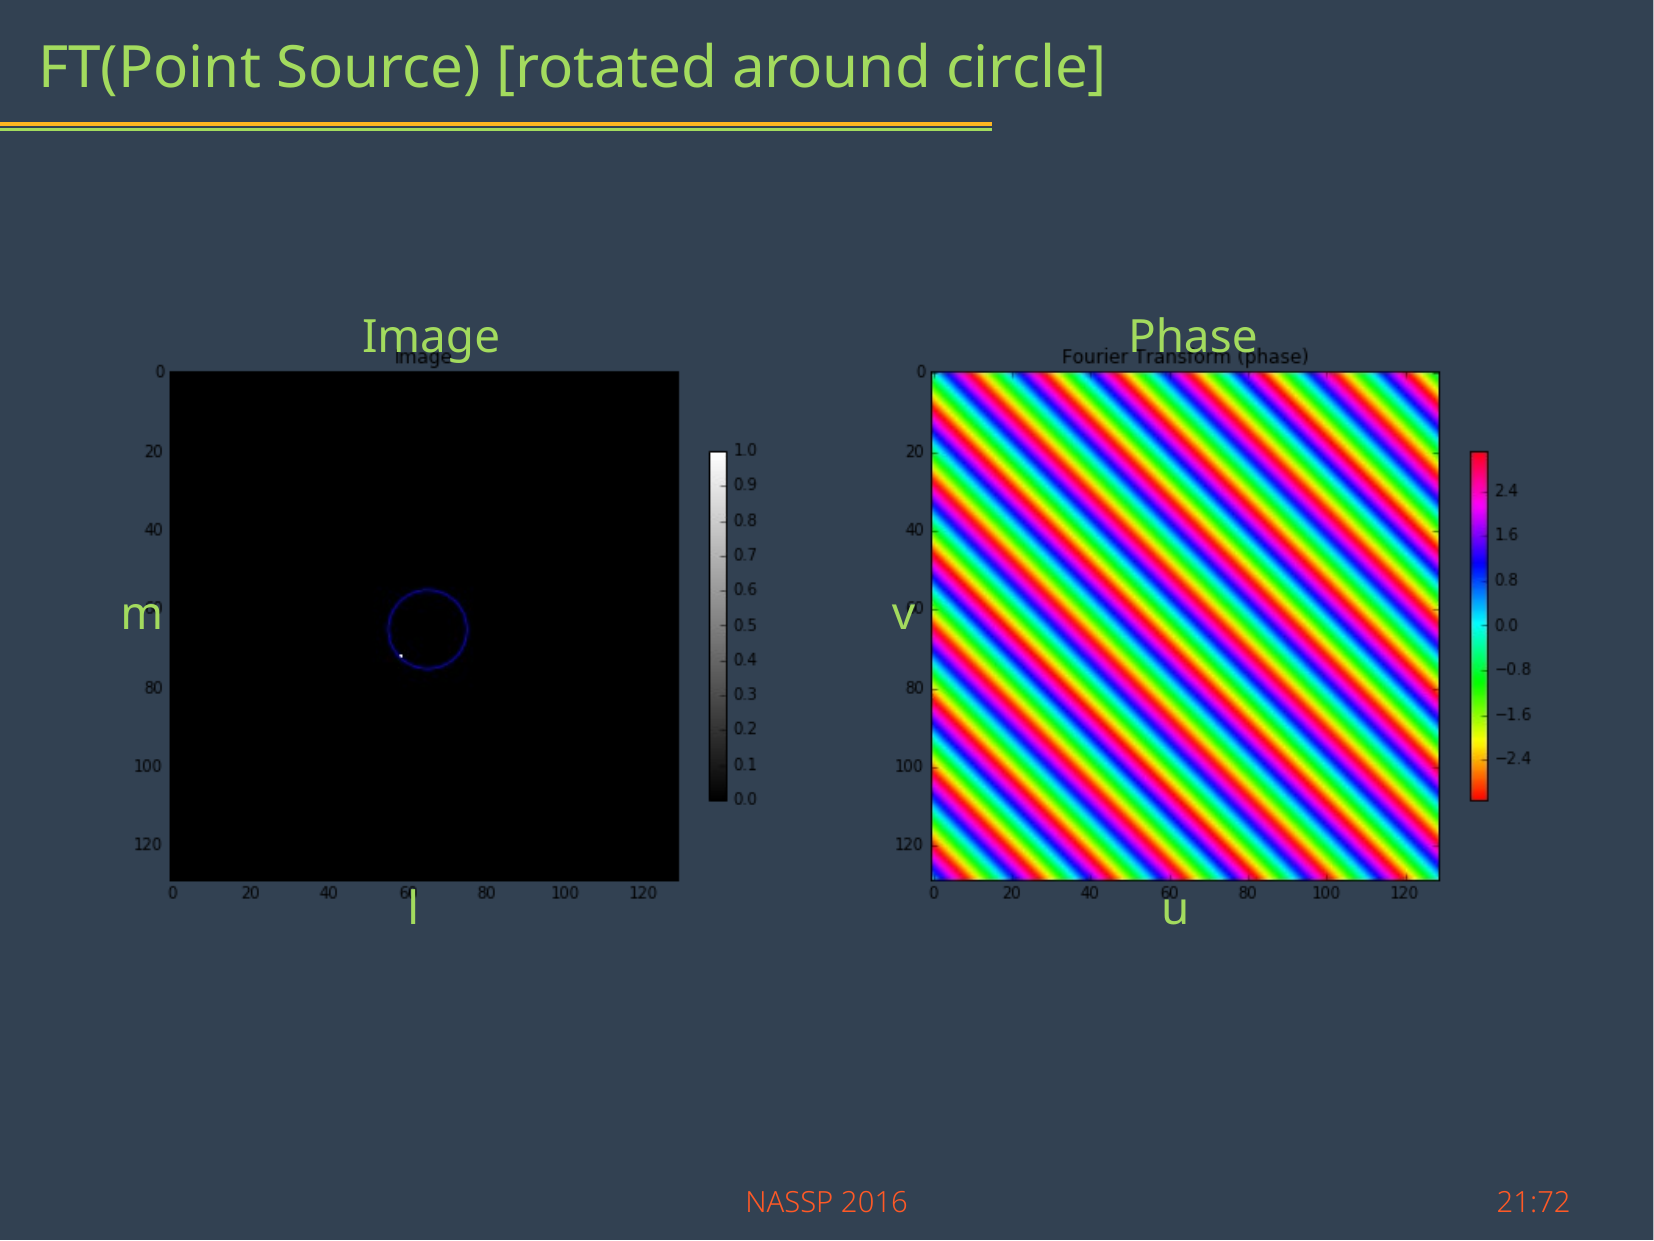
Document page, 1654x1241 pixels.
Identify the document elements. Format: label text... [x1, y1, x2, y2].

text_box FT(Point Source) [rotated around circle] [23, 17, 1182, 103]
text_box l [348, 868, 479, 938]
text_box v [838, 572, 969, 643]
text_box u [1110, 868, 1241, 938]
text_box Image [230, 296, 632, 367]
text_box Phase [992, 296, 1394, 367]
picture [123, 337, 1542, 913]
text_box m [76, 572, 207, 643]
